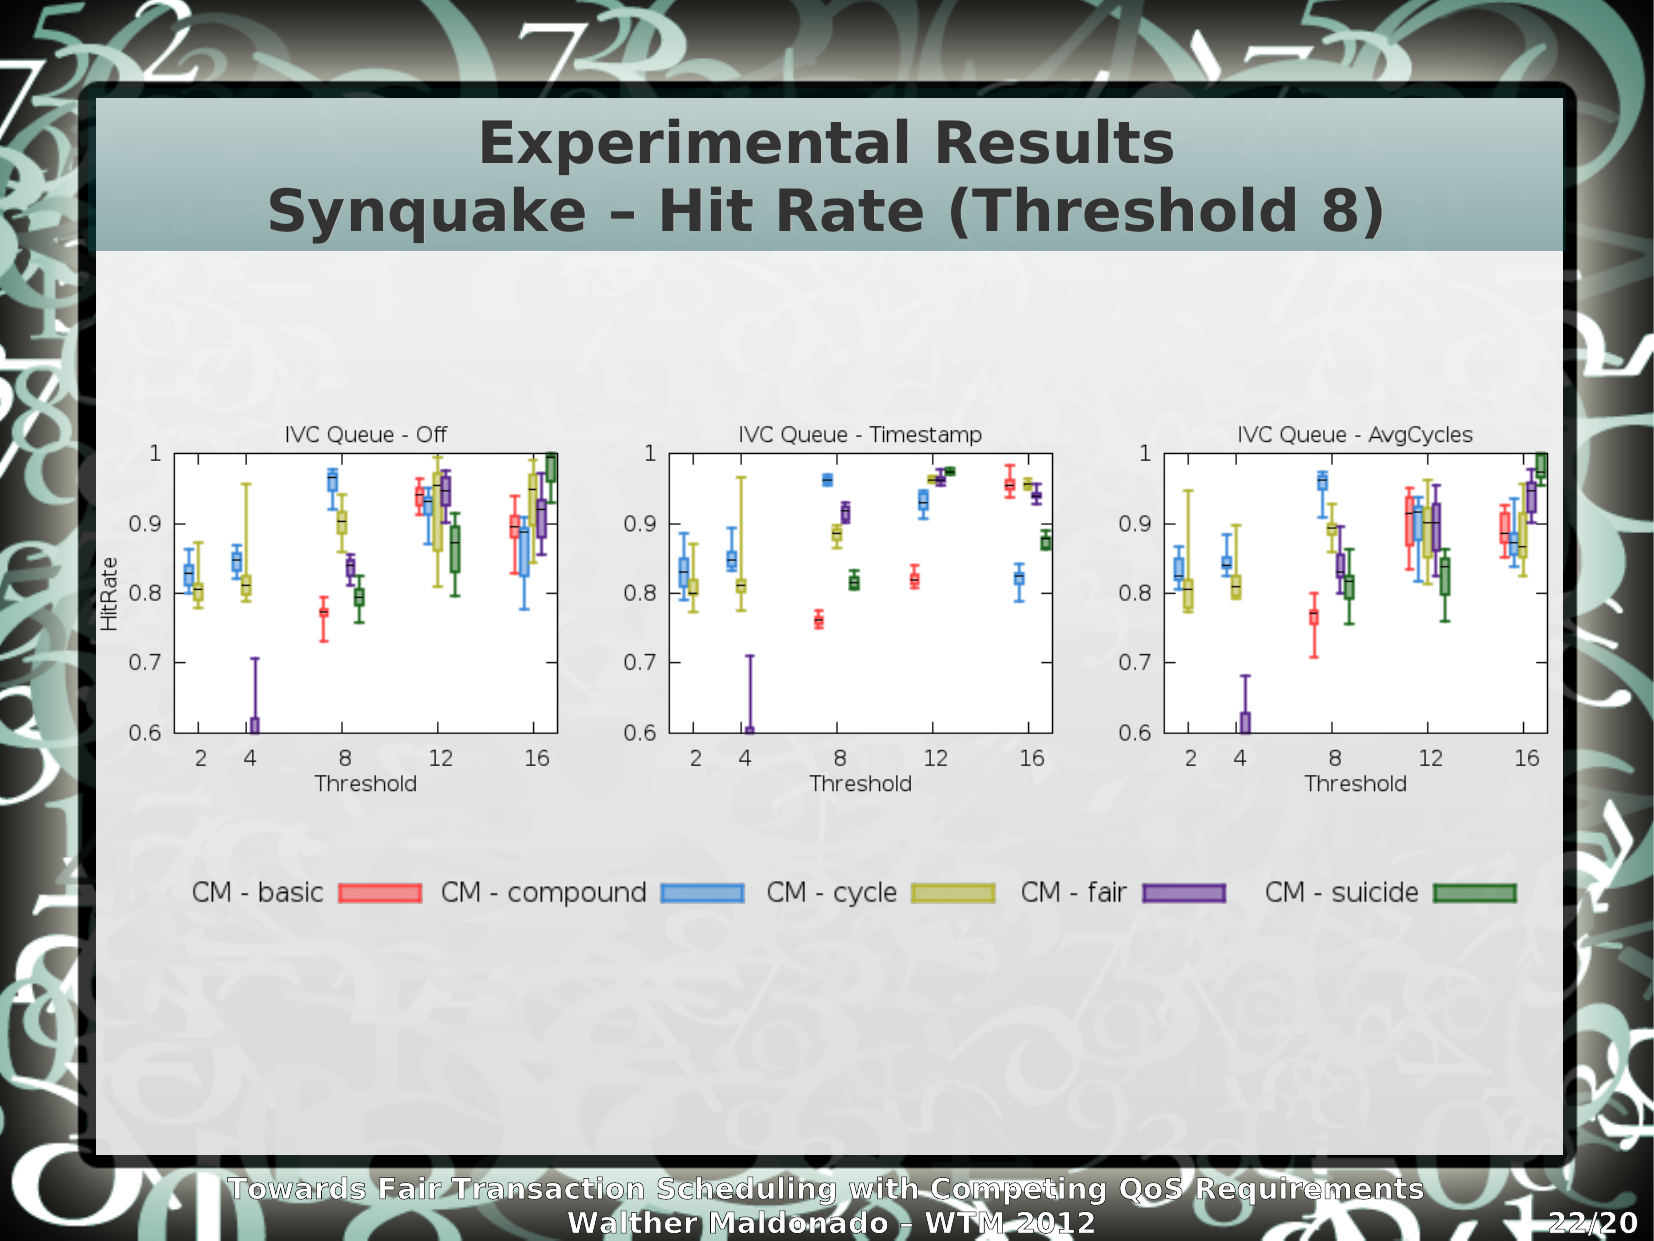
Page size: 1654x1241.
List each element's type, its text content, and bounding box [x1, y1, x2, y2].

title Experimental Results Synquake – Hit Rate (Threshold 8) [103, 103, 1551, 251]
picture [0, 0, 1654, 1241]
